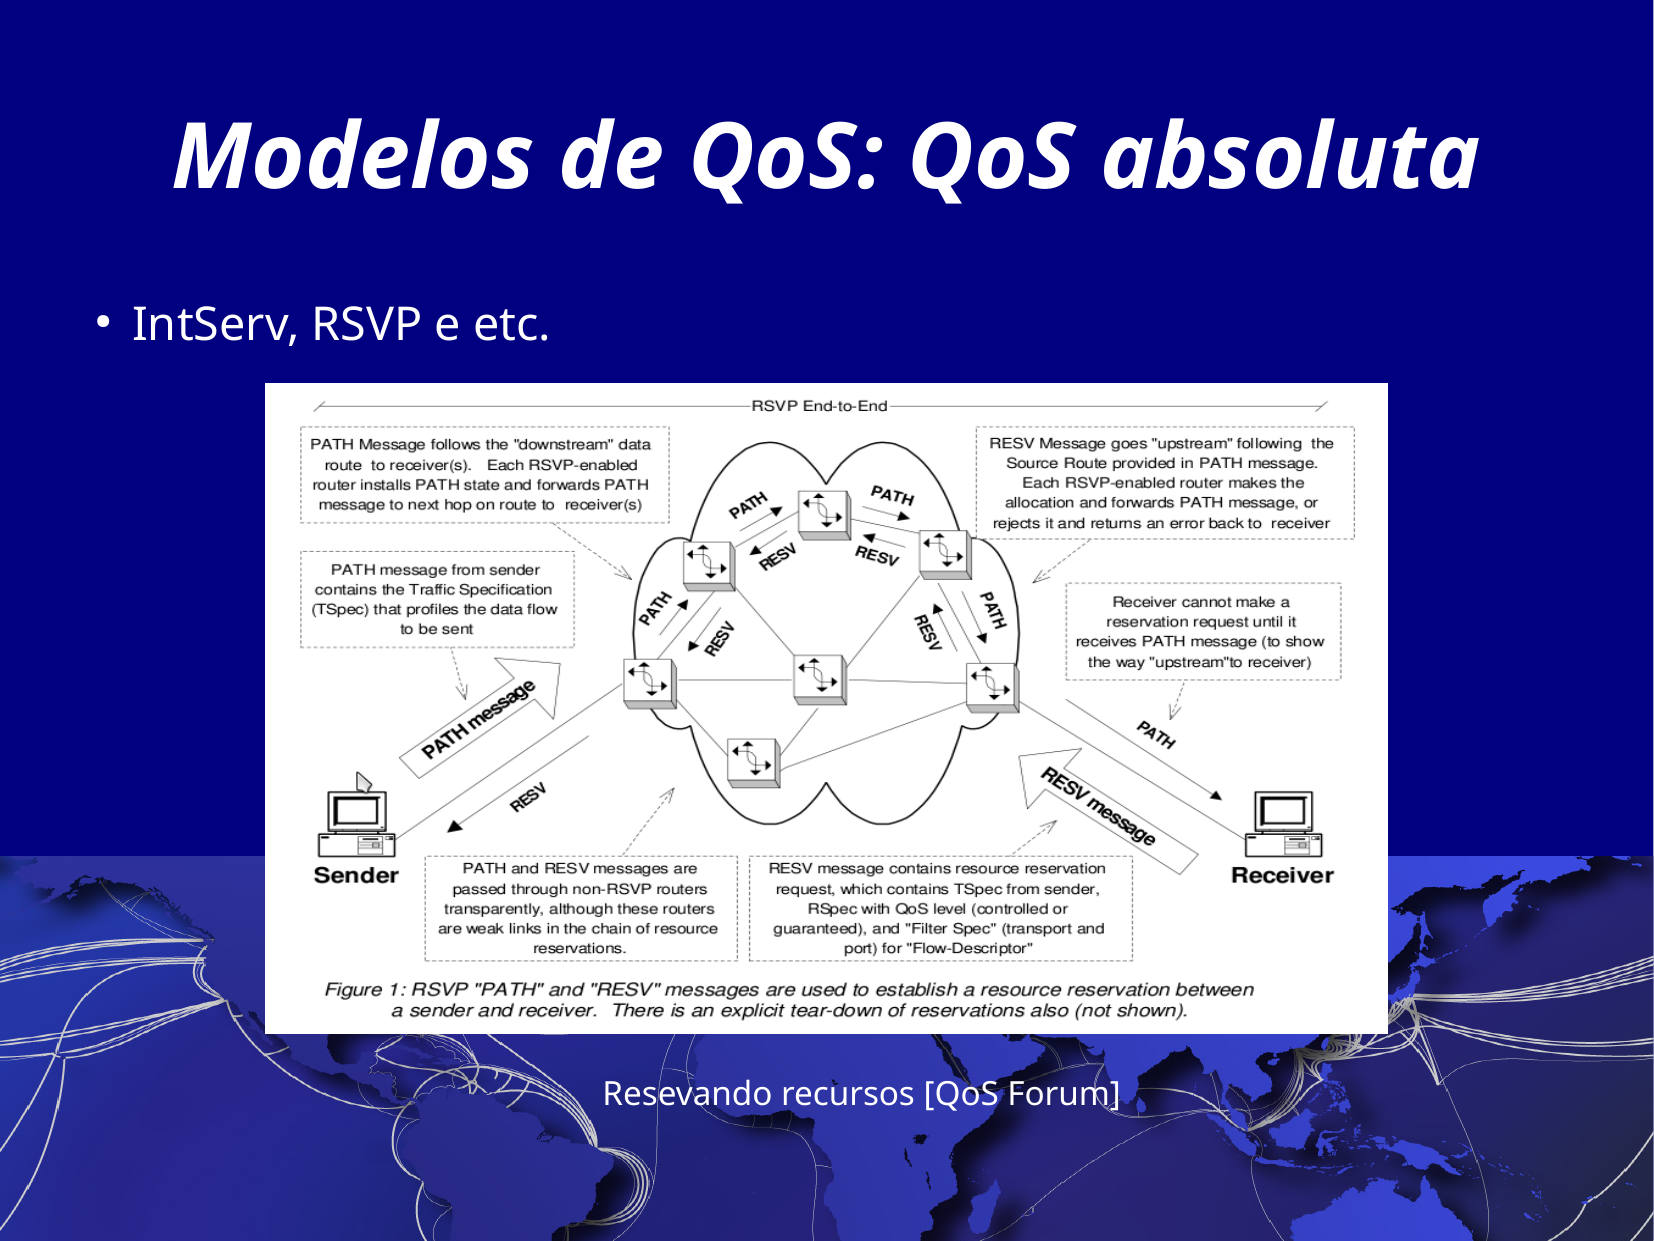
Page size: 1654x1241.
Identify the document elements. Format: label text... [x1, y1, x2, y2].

list IntServ, RSVP e etc. [82, 290, 1571, 355]
picture [0, 383, 1654, 1241]
list Resevando recursos [QoS Forum] [82, 1069, 1571, 1123]
title Modelos de QoS: QoS absoluta [82, 56, 1571, 250]
